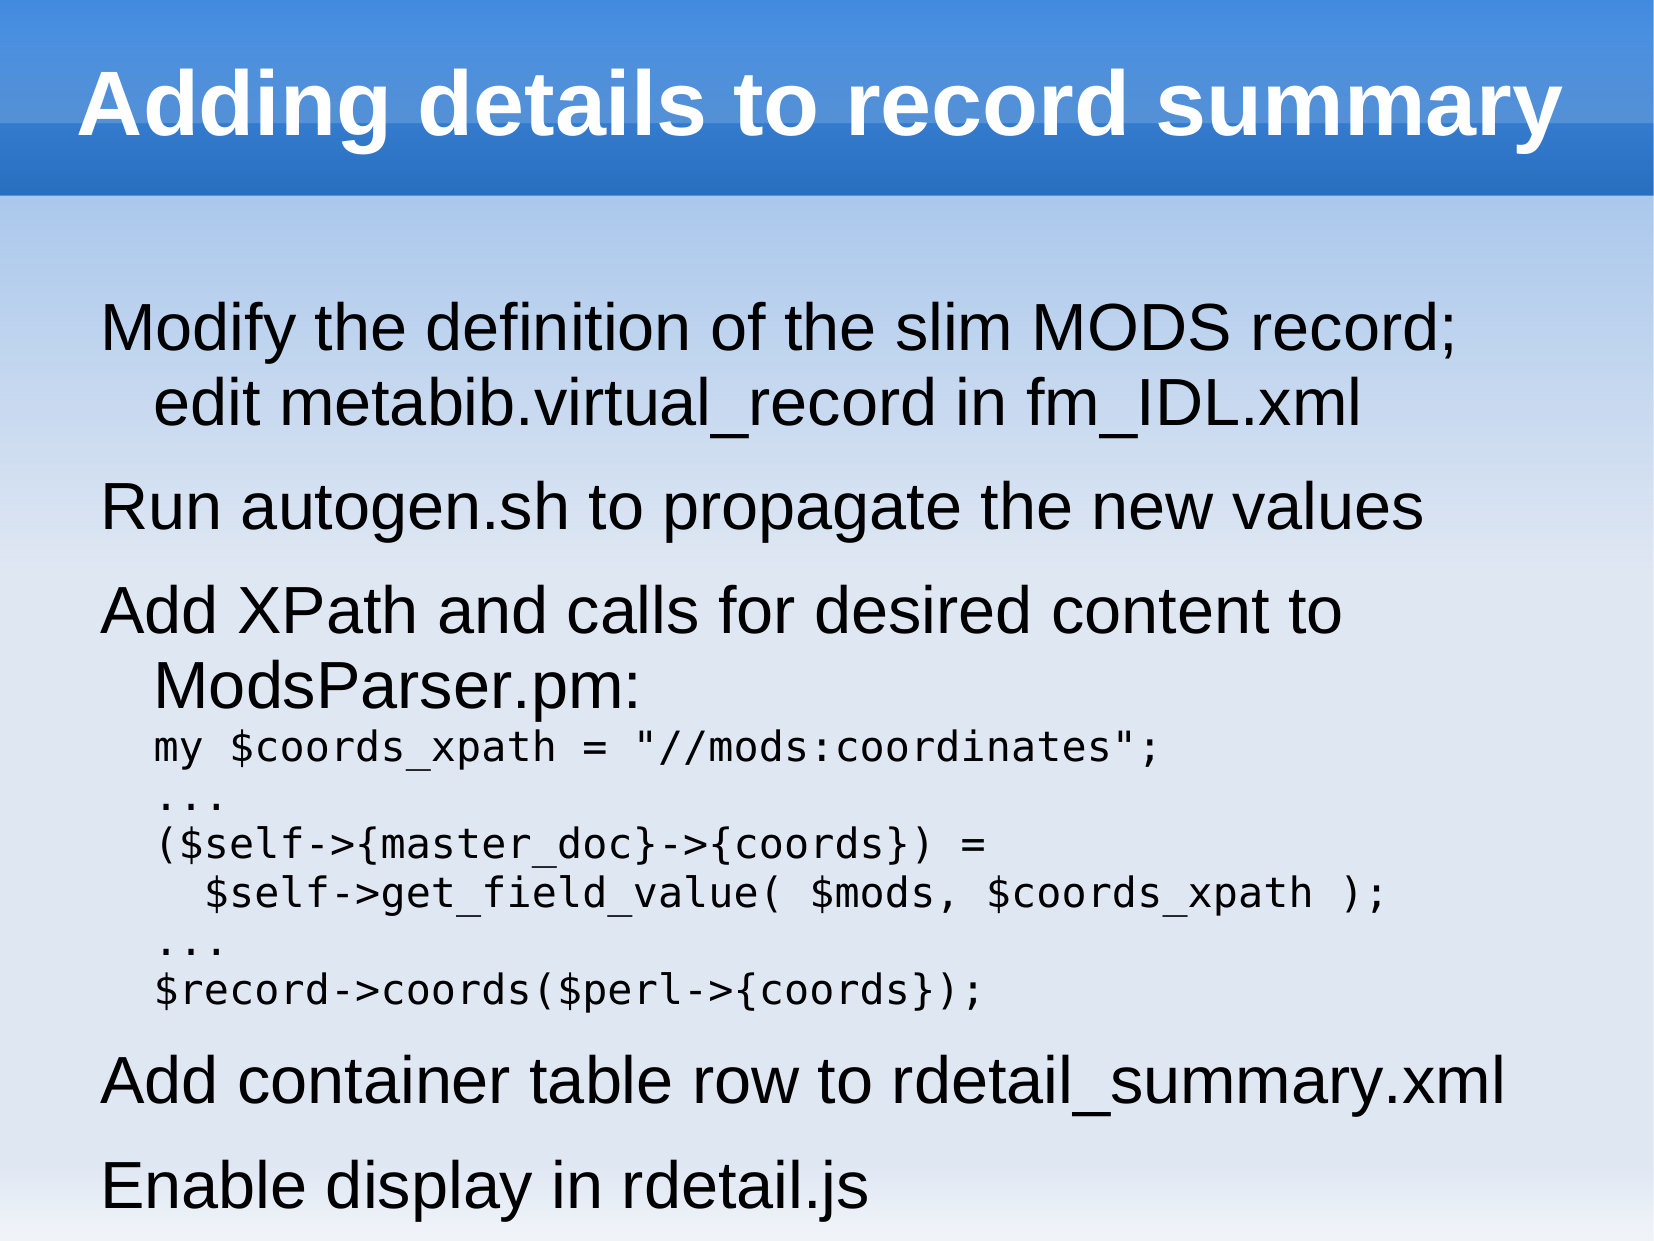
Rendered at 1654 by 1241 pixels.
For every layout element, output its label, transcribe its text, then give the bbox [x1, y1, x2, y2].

title Adding details to record summary [76, 7, 1565, 200]
picture [0, 0, 1654, 1241]
list Modify the definition of the slim MODS record; edit metabib.virtual_record in fm_IDL.xml Run autogen.sh to propagate the new values Add XPath and calls for desired content to ModsParser.pm: my $coords_xpath = "//mods:coordinates"; ... ($self->{master_doc}->{coords}) = $self->get_field_value( $mods, $coords_xpath ); ... $record->coords($perl->{coords}); Add container table row to rdetail_summary.xml Enable display in rdetail.js [82, 290, 1571, 1223]
